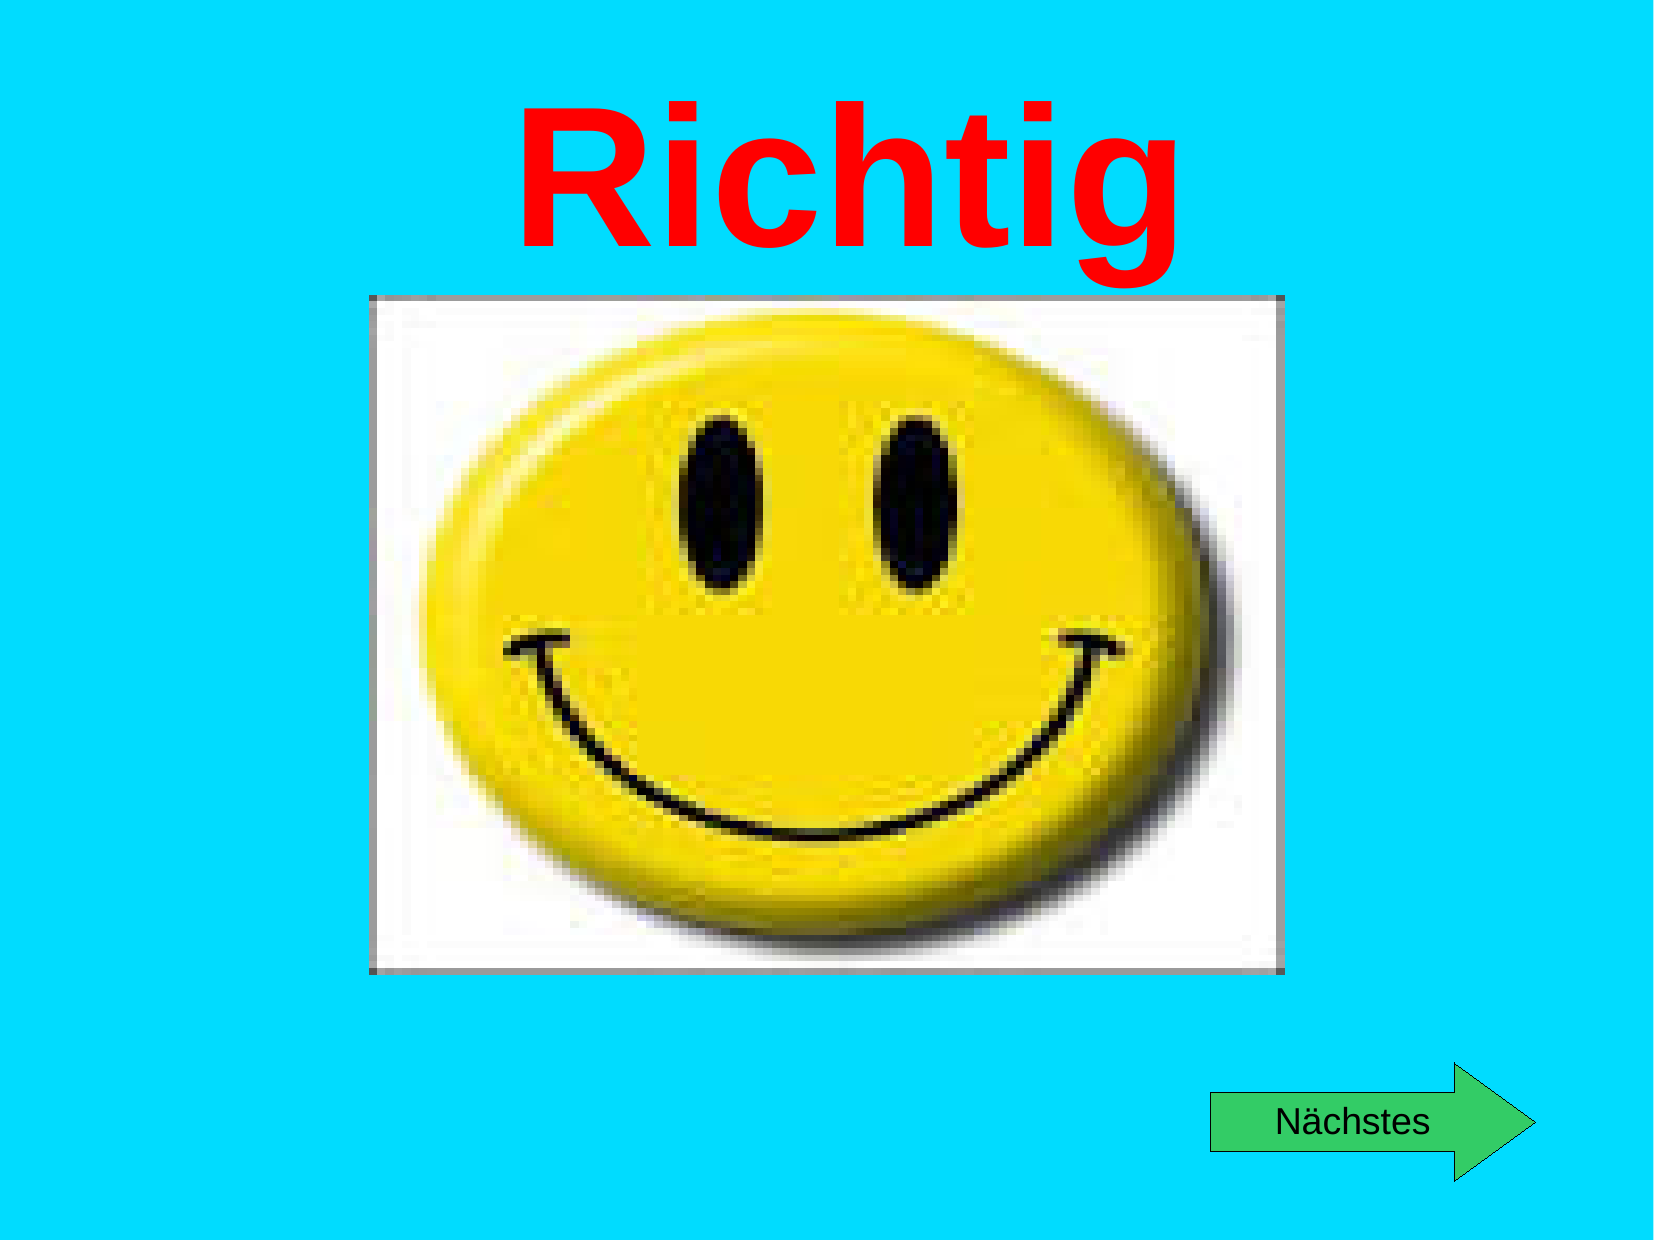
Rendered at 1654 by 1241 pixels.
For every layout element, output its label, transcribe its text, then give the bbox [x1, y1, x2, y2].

picture [369, 295, 1285, 975]
text_box Nächstes [1210, 1062, 1536, 1182]
title Richtig [106, 29, 1595, 325]
